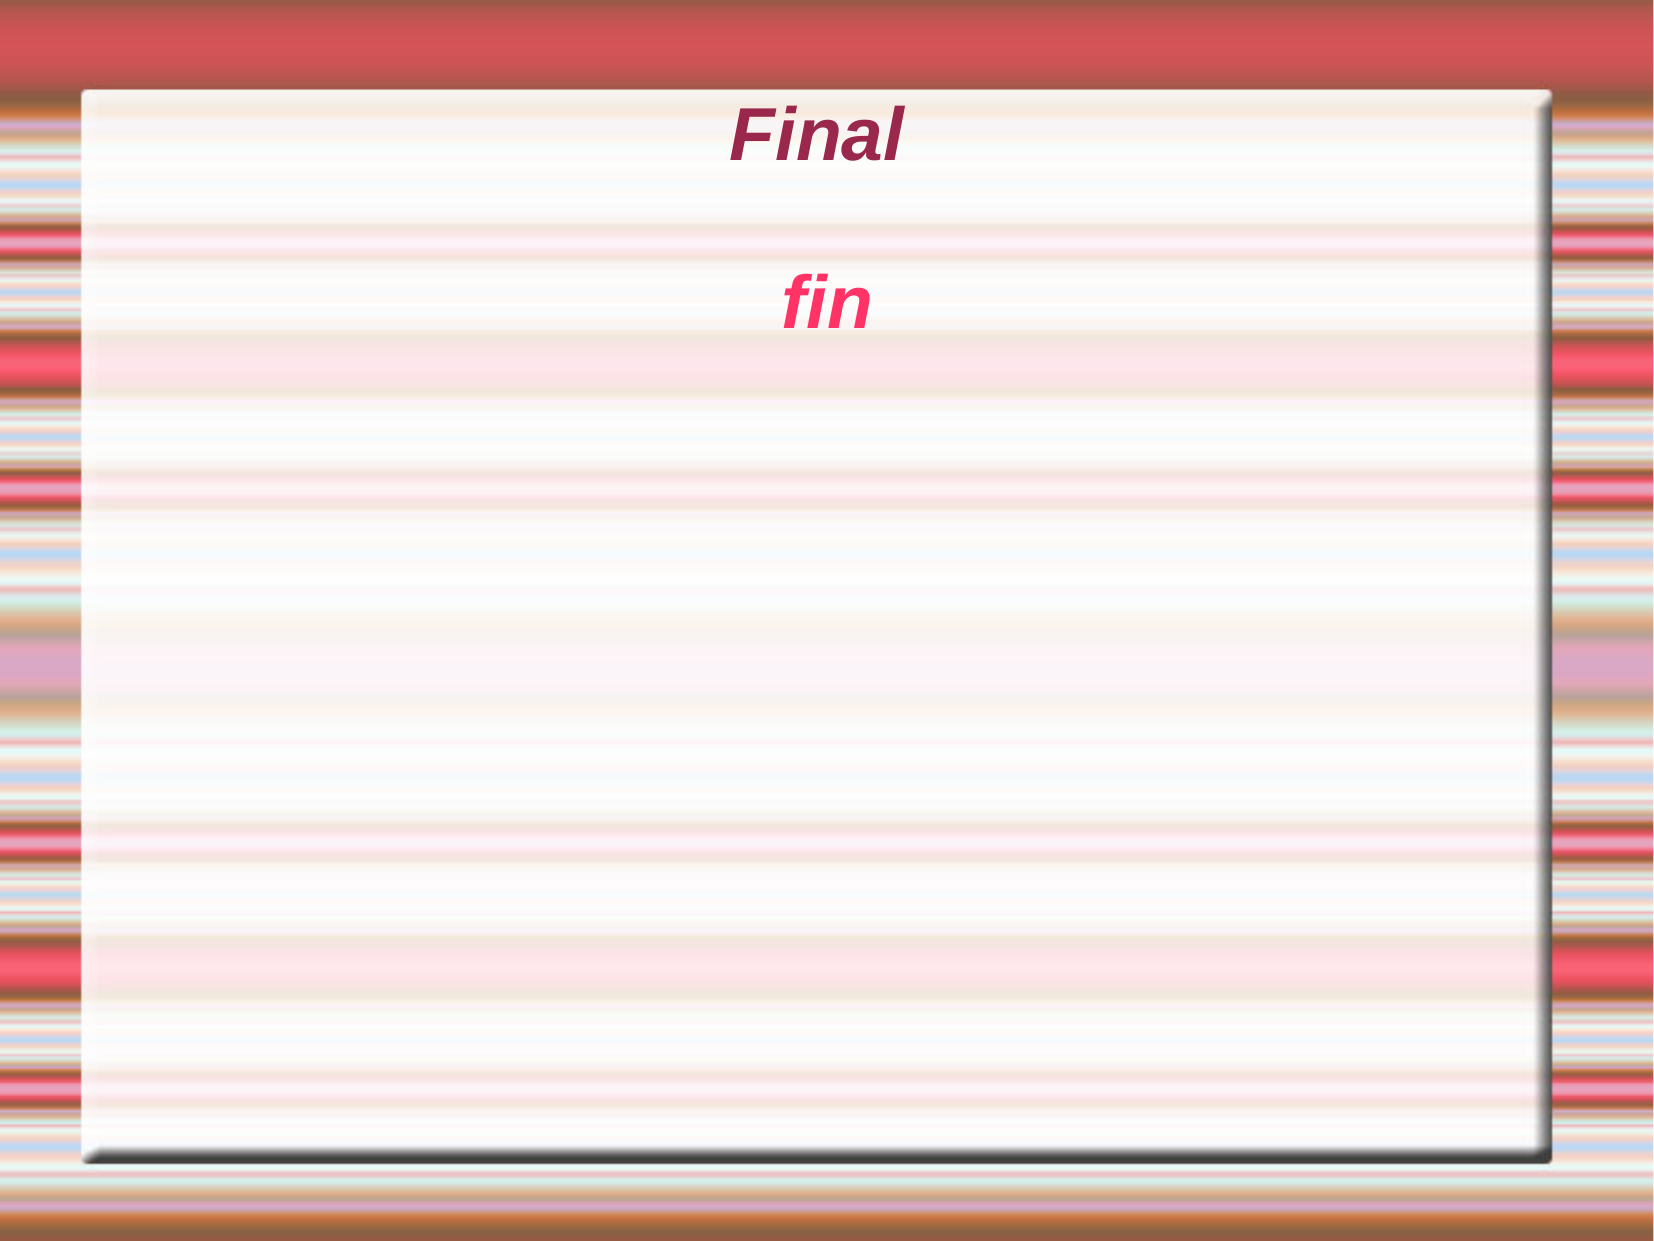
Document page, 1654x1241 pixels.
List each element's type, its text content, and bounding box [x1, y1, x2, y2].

title Final fin [121, 92, 1534, 345]
subtitle [134, 350, 1516, 1133]
picture [0, 0, 1654, 1241]
